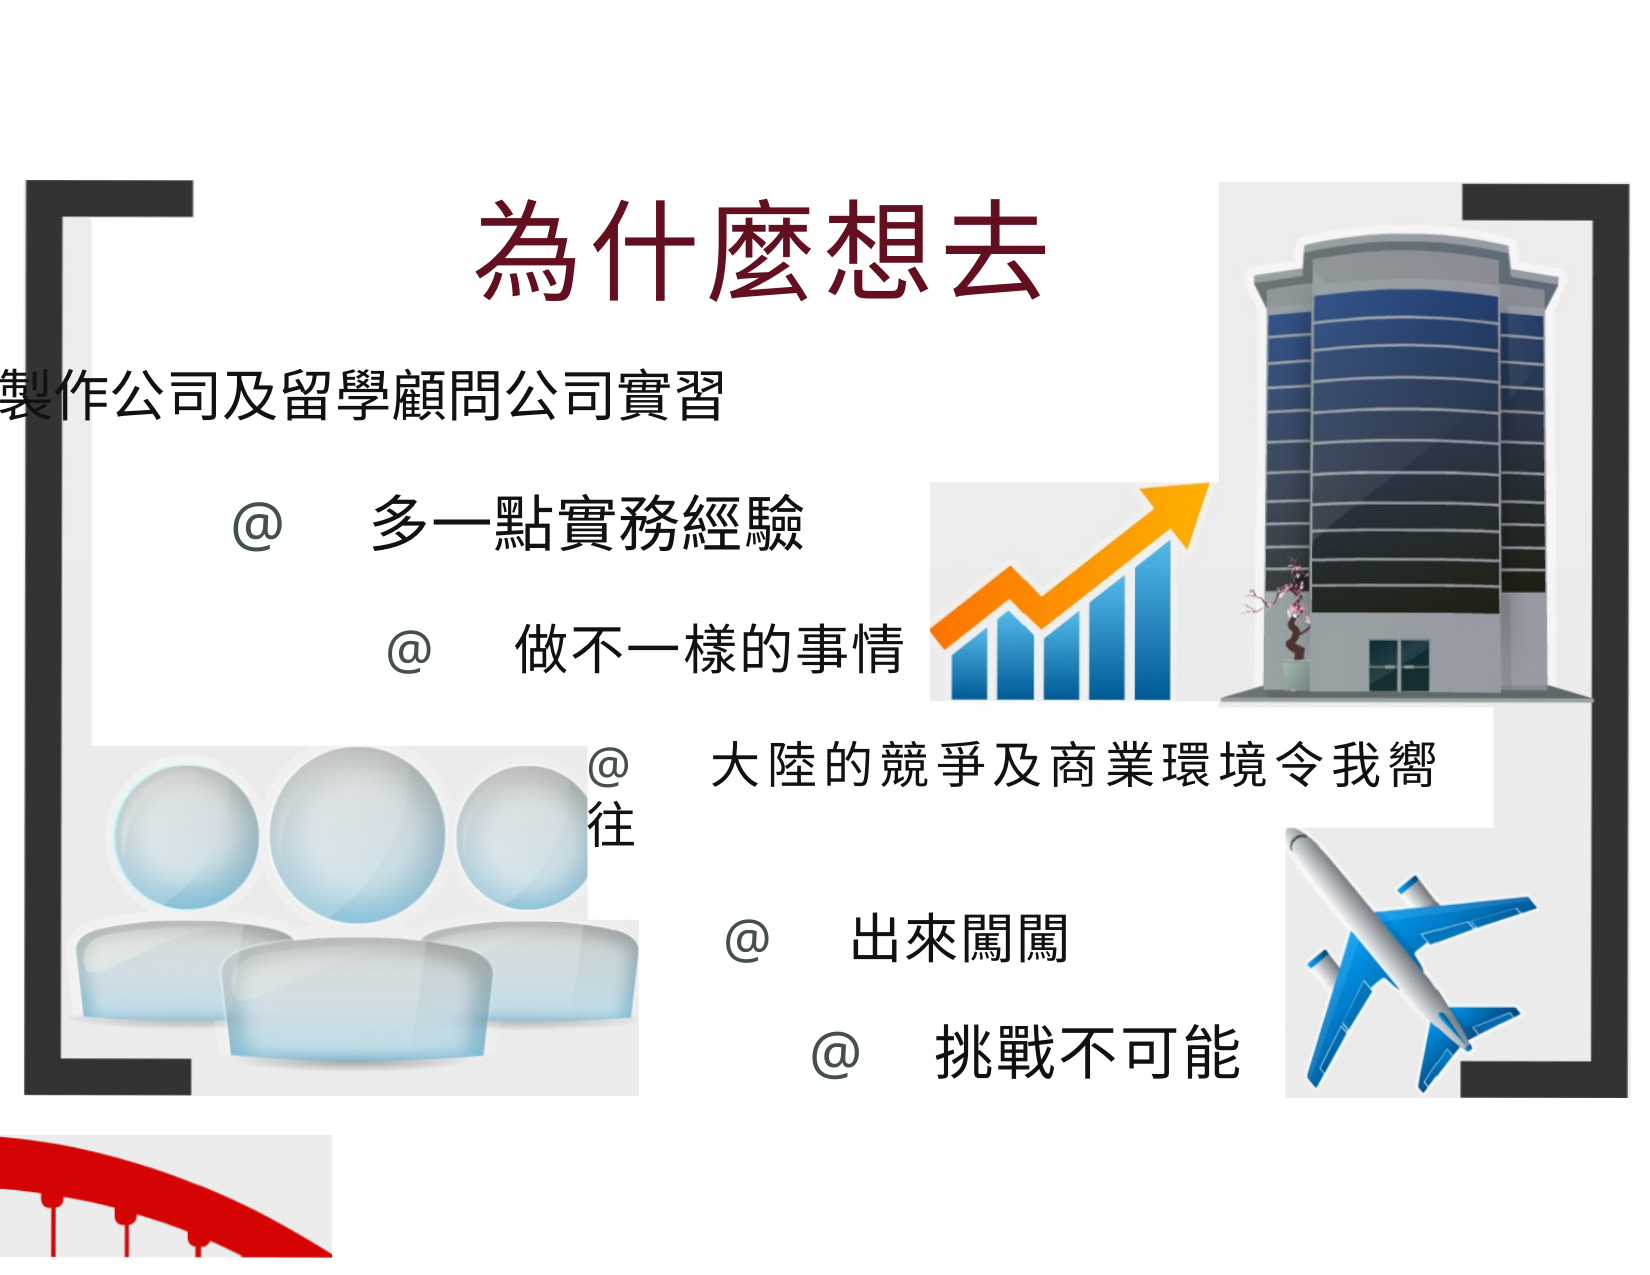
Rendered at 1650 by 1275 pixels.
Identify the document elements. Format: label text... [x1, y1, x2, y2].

text_box [24, 1030, 639, 1095]
text_box [0, 1136, 332, 1258]
text_box [24, 180, 639, 360]
text_box 。〉 曾在媒體製作公司及留學顧問公司實習 @ 多一點實務經驗 @ 做不一樣的事情 @ 大陸的競爭及商業環境令我嚮往 @ 出來闖闖 @ 挑戰不可能 [0, 360, 1484, 1030]
text_box [1193, 1030, 1205, 1036]
text_box [1219, 1030, 1229, 1034]
text_box [930, 182, 1631, 1097]
text_box 為什麼想去 [470, 182, 1060, 315]
